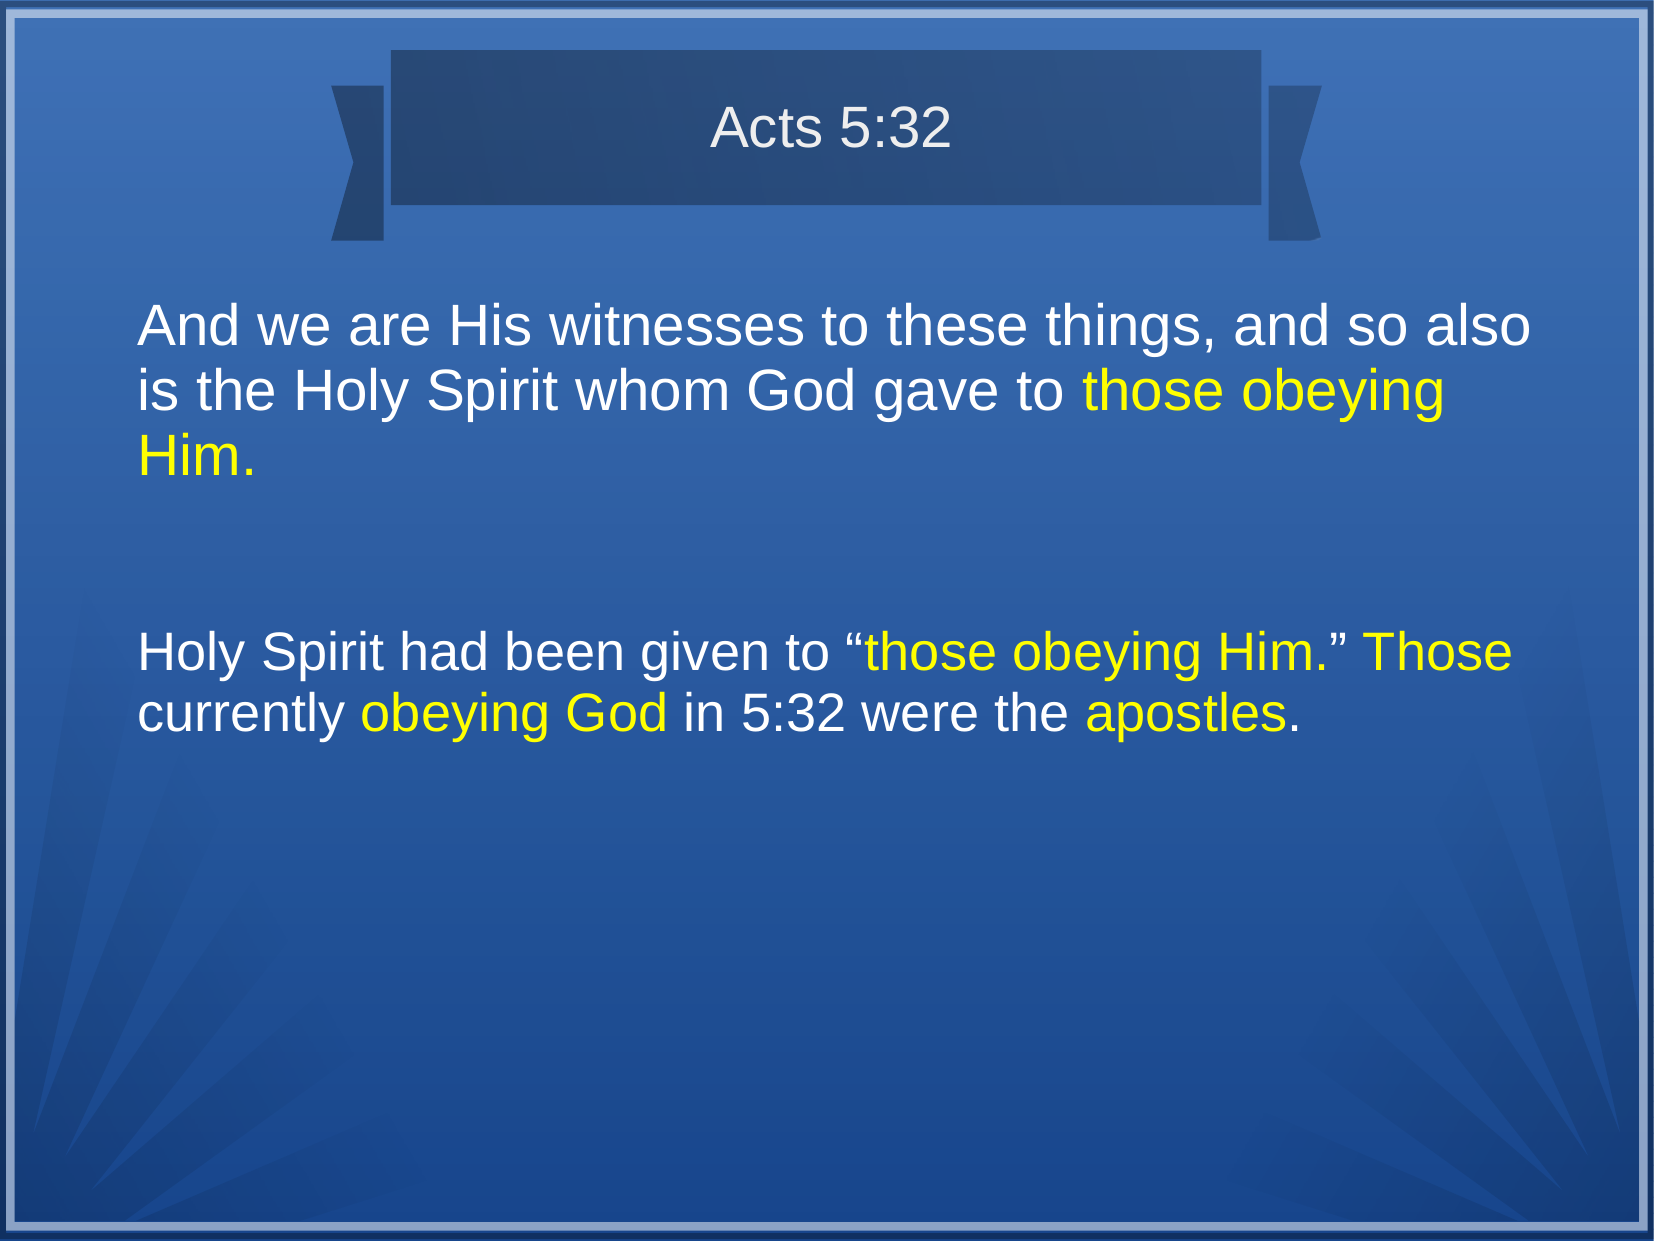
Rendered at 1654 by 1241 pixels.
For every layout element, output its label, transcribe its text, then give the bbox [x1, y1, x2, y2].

text_box Acts 5:32 [576, 73, 1087, 182]
text_box And we are His witnesses to these things, and so also is the Holy Spirit whom God gave to those obeying Him. Holy Spirit had been given to “those obeying Him.” Those currently obeying God in 5:32 were the apostles. [122, 285, 1560, 1241]
